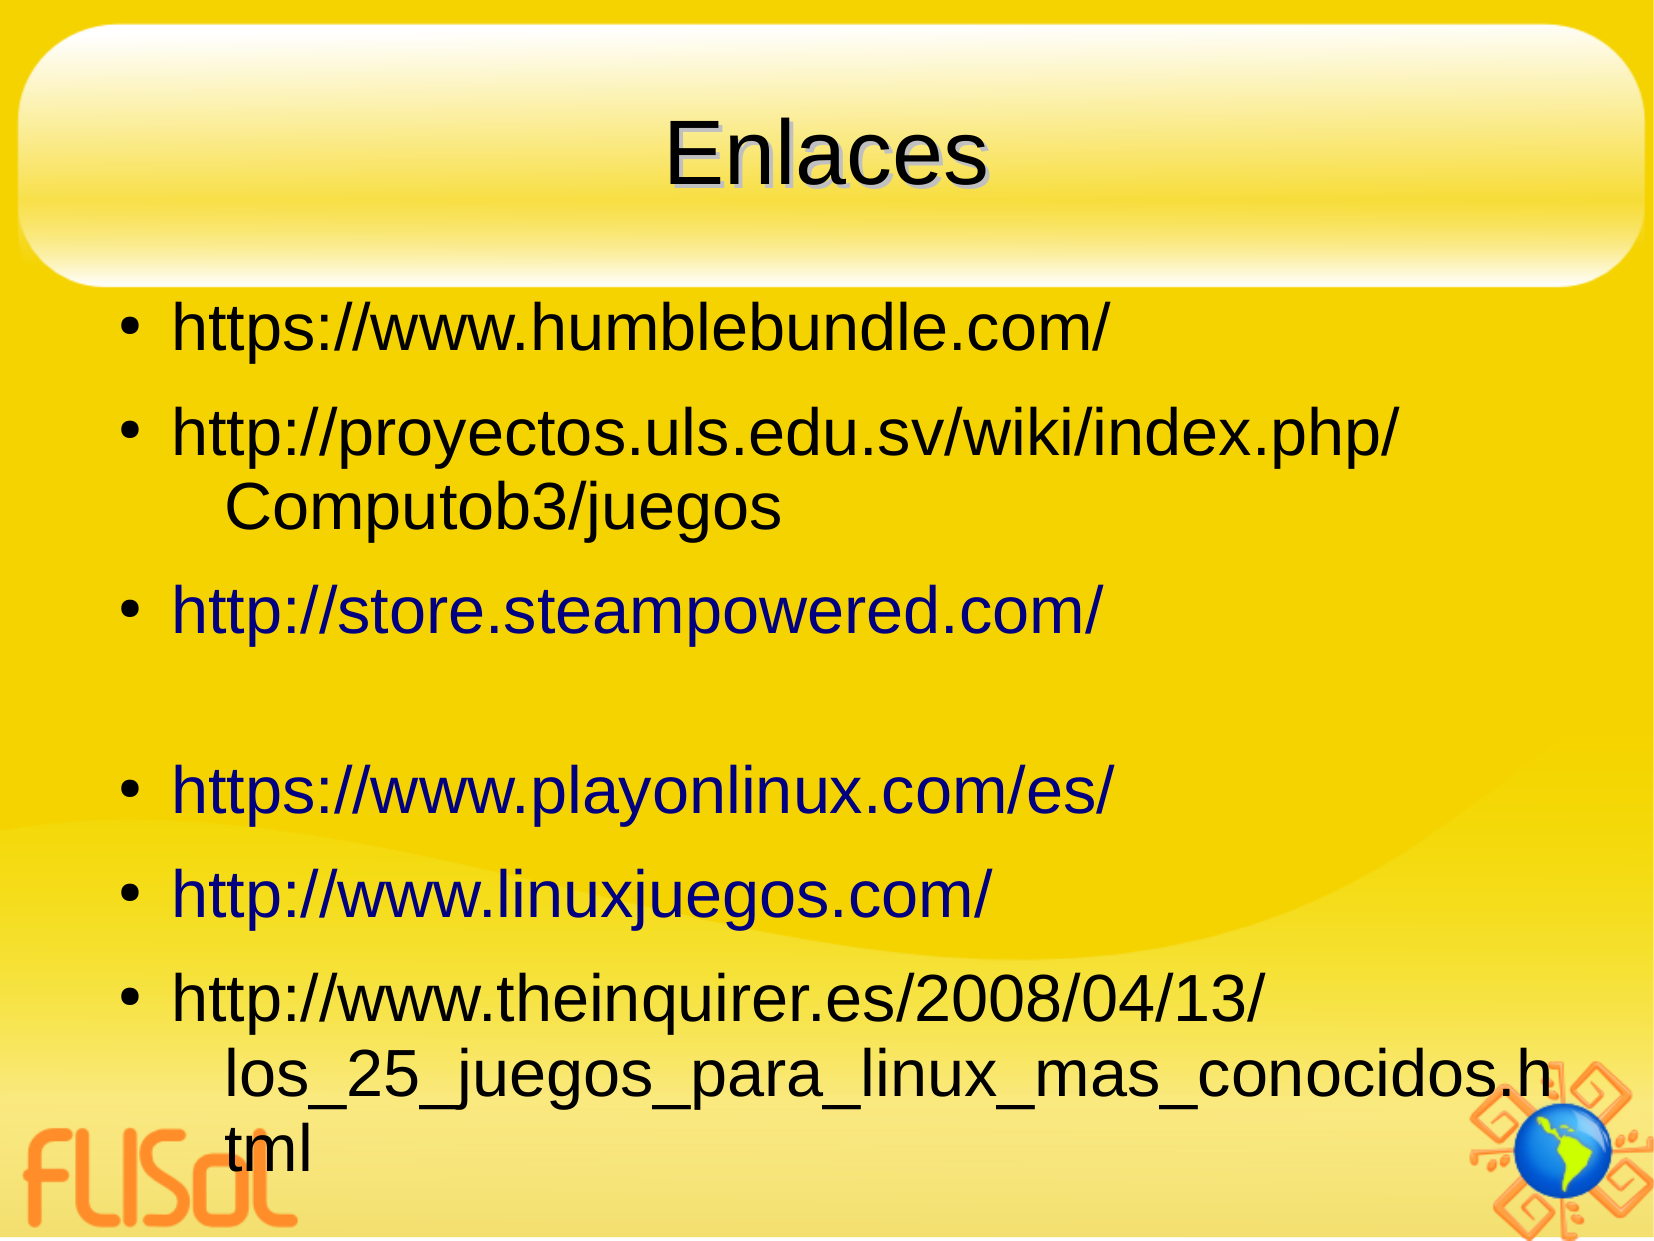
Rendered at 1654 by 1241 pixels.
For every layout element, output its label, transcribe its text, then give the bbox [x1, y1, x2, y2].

title Enlaces [82, 49, 1571, 257]
list https://www.humblebundle.com/ http://proyectos.uls.edu.sv/wiki/index.php/Computob3/juegos http://store.steampowered.com/ https://www.playonlinux.com/es/ http://www.linuxjuegos.com/ http://www.theinquirer.es/2008/04/13/los_25_juegos_para_linux_mas_conocidos.html [82, 290, 1571, 1111]
picture [0, 0, 1654, 1241]
